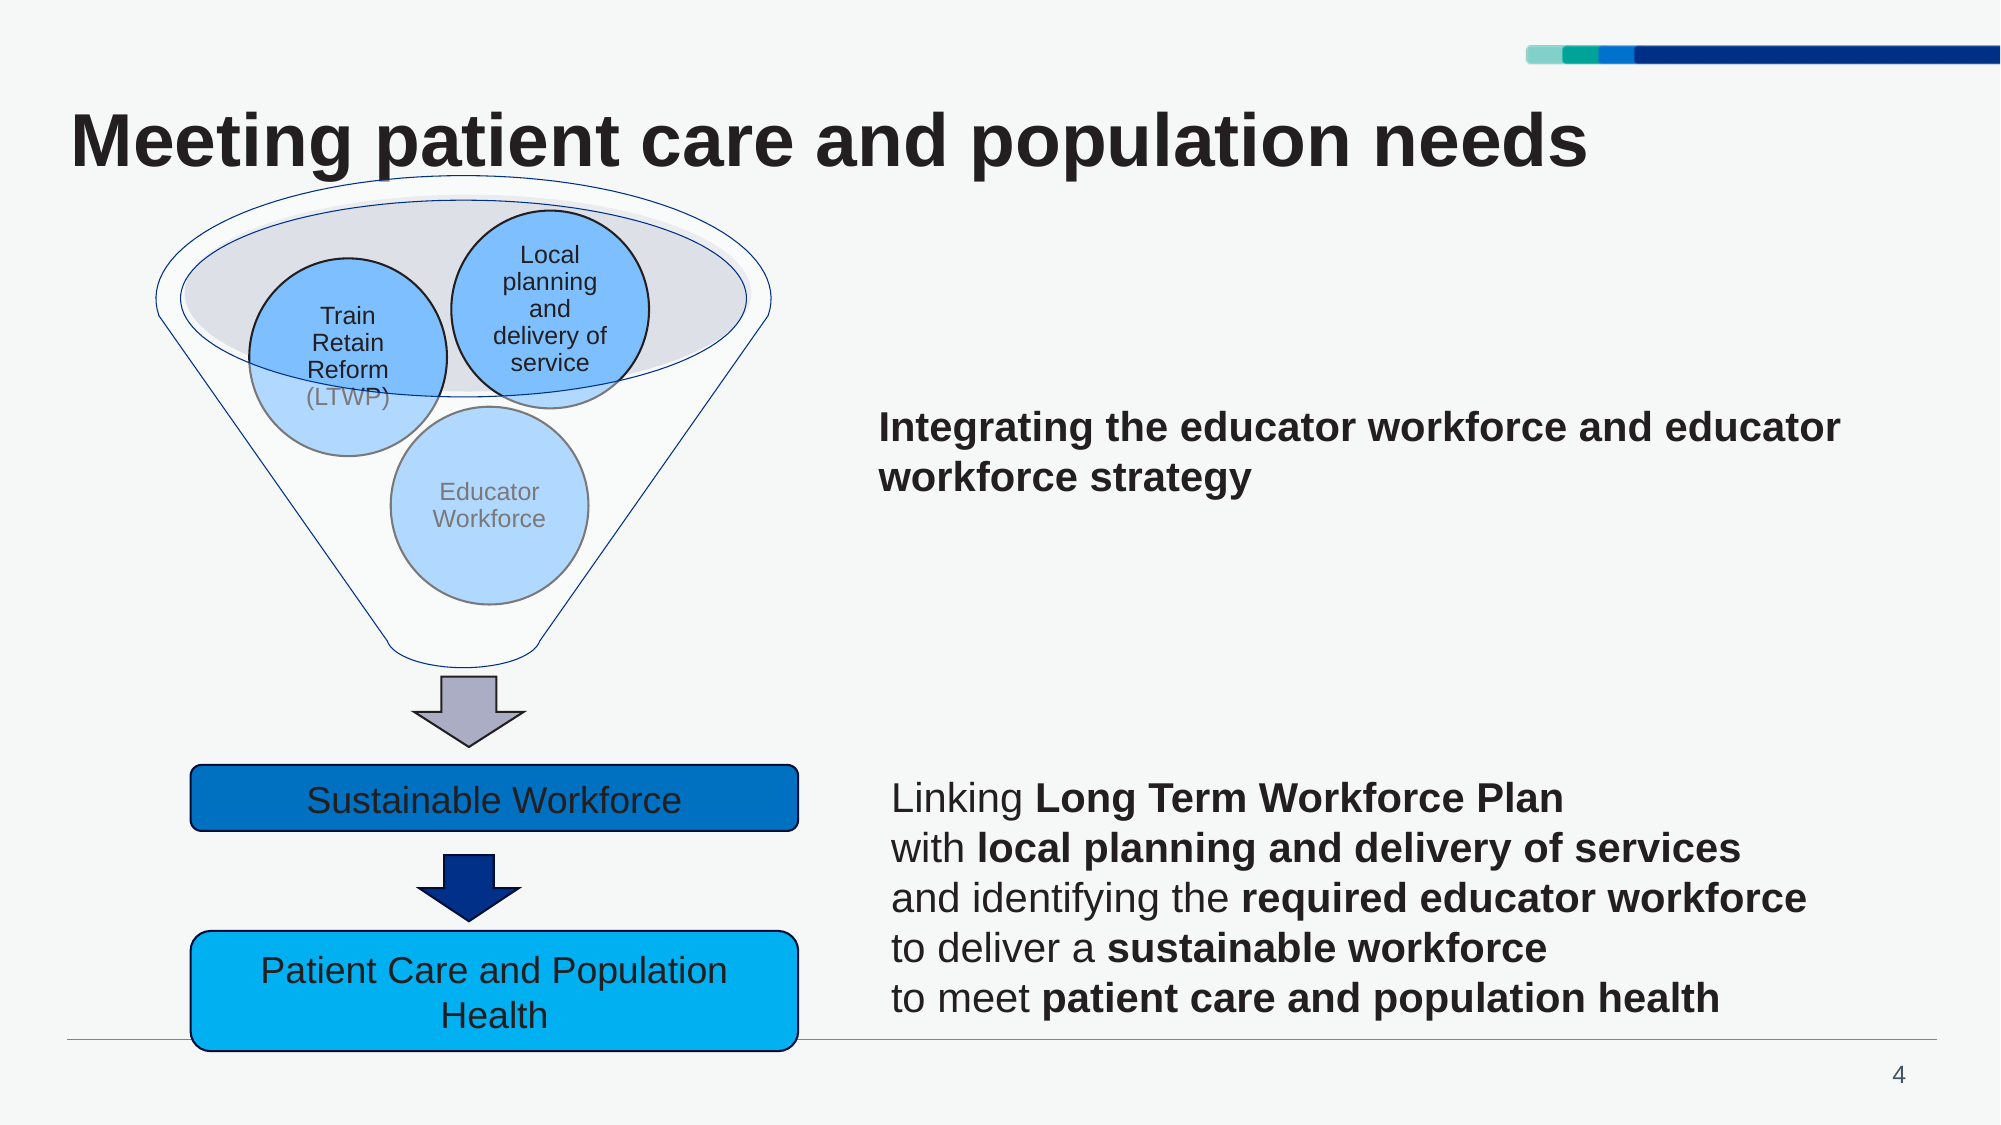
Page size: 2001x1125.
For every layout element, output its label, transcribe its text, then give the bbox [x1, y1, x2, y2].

title Meeting patient care and population needs [70, 70, 1942, 213]
text_box [419, 855, 519, 922]
text_box Linking Long Term Workforce Plan with local planning and delivery of services and identifying the required educator workforce to deliver a sustainable workforce to meet patient care and population health [876, 763, 2000, 1031]
text_box Train Retain Reform (LTWP) [249, 258, 447, 396]
text_box Integrating the educator workforce and educator workforce strategy [863, 391, 1988, 509]
text_box Sustainable Workforce [190, 764, 799, 831]
text_box [155, 175, 772, 668]
text_box Local planning and delivery of service [451, 210, 650, 396]
text_box [413, 676, 524, 747]
text_box Patient Care and Population Health [190, 930, 799, 1052]
